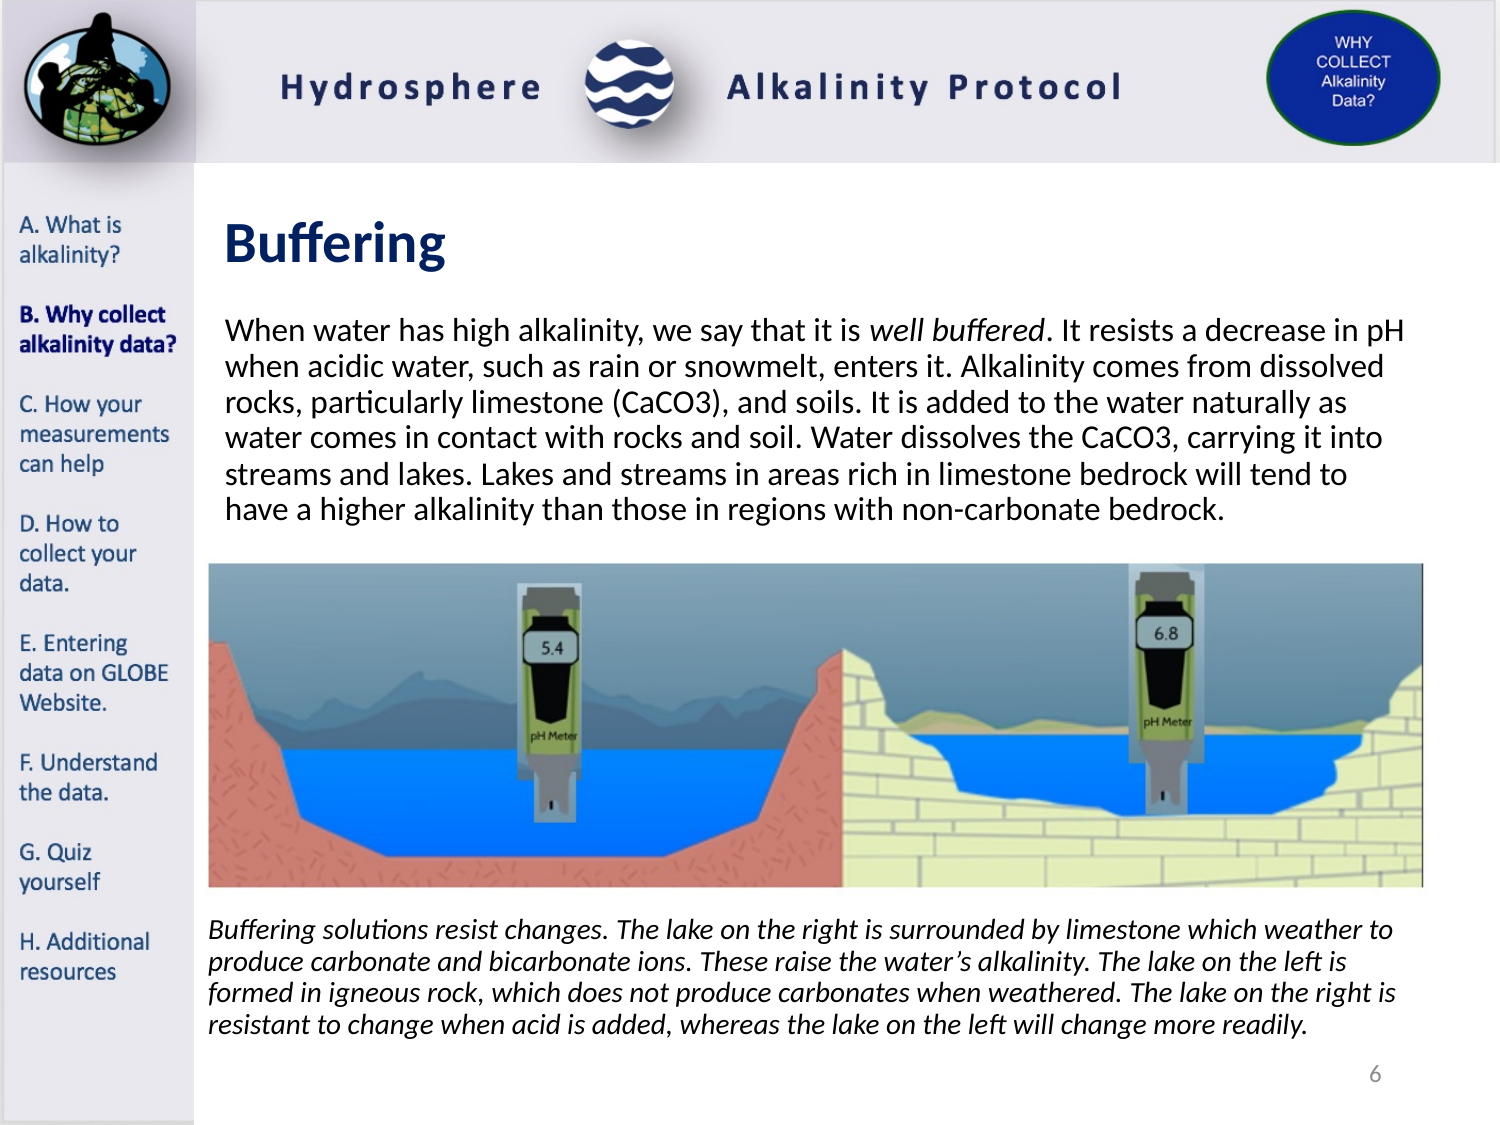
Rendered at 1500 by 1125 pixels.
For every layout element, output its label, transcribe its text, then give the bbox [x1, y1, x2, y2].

list When water has high alkalinity, we say that it is well buffered. It resists a decrease in pH when acidic water, such as rain or snowmelt, enters it. Alkalinity comes from dissolved rocks, particularly limestone (CaCO3), and soils. It is added to the water naturally as water comes in contact with rocks and soil. Water dissolves the CaCO3, carrying it into streams and lakes. Lakes and streams in areas rich in limestone bedrock will tend to have a higher alkalinity than those in regions with non-carbonate bedrock. [209, 305, 1435, 907]
title Buffering [209, 195, 1500, 294]
picture [206, 558, 1429, 896]
picture [0, 0, 1500, 1125]
text_box Buffering solutions resist changes. The lake on the right is surrounded by limestone which weather to produce carbonate and bicarbonate ions. These raise the water’s alkalinity. The lake on the left is formed in igneous rock, which does not produce carbonates when weathered. The lake on the right is resistant to change when acid is added, whereas the lake on the left will change more readily. [193, 907, 1435, 1125]
